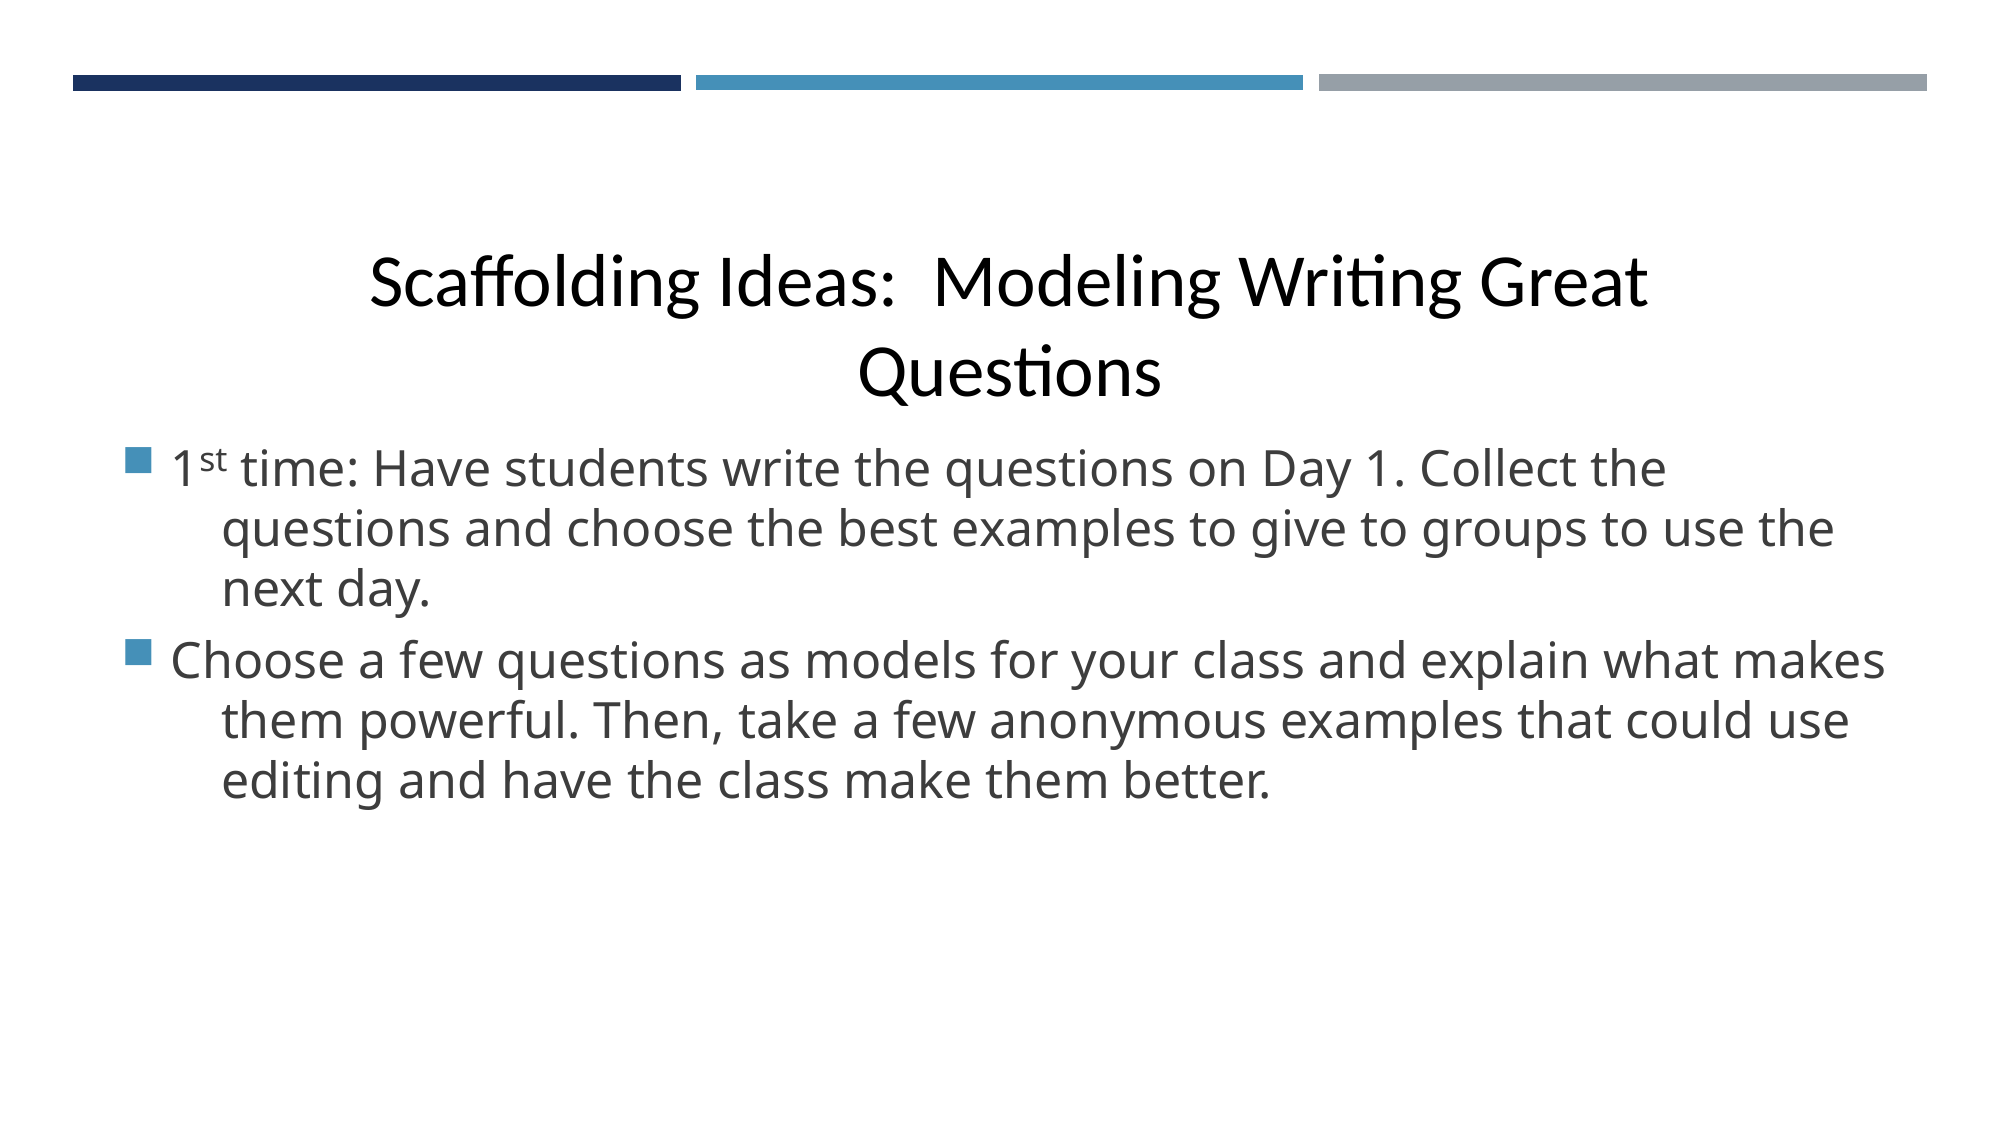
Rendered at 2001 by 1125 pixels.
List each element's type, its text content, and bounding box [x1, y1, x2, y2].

text_box Scaffolding Ideas: Modeling Writing Great Questions [318, 223, 1703, 421]
list 1st time: Have students write the questions on Day 1. Collect the questions and choose the best examples to give to groups to use the next day. Choose a few questions as models for your class and explain what makes them powerful. Then, take a few anonymous examples that could use editing and have the class make them better. [105, 333, 1915, 912]
title Scaffolding ideas: Modeling writing great questions [95, 115, 1905, 311]
